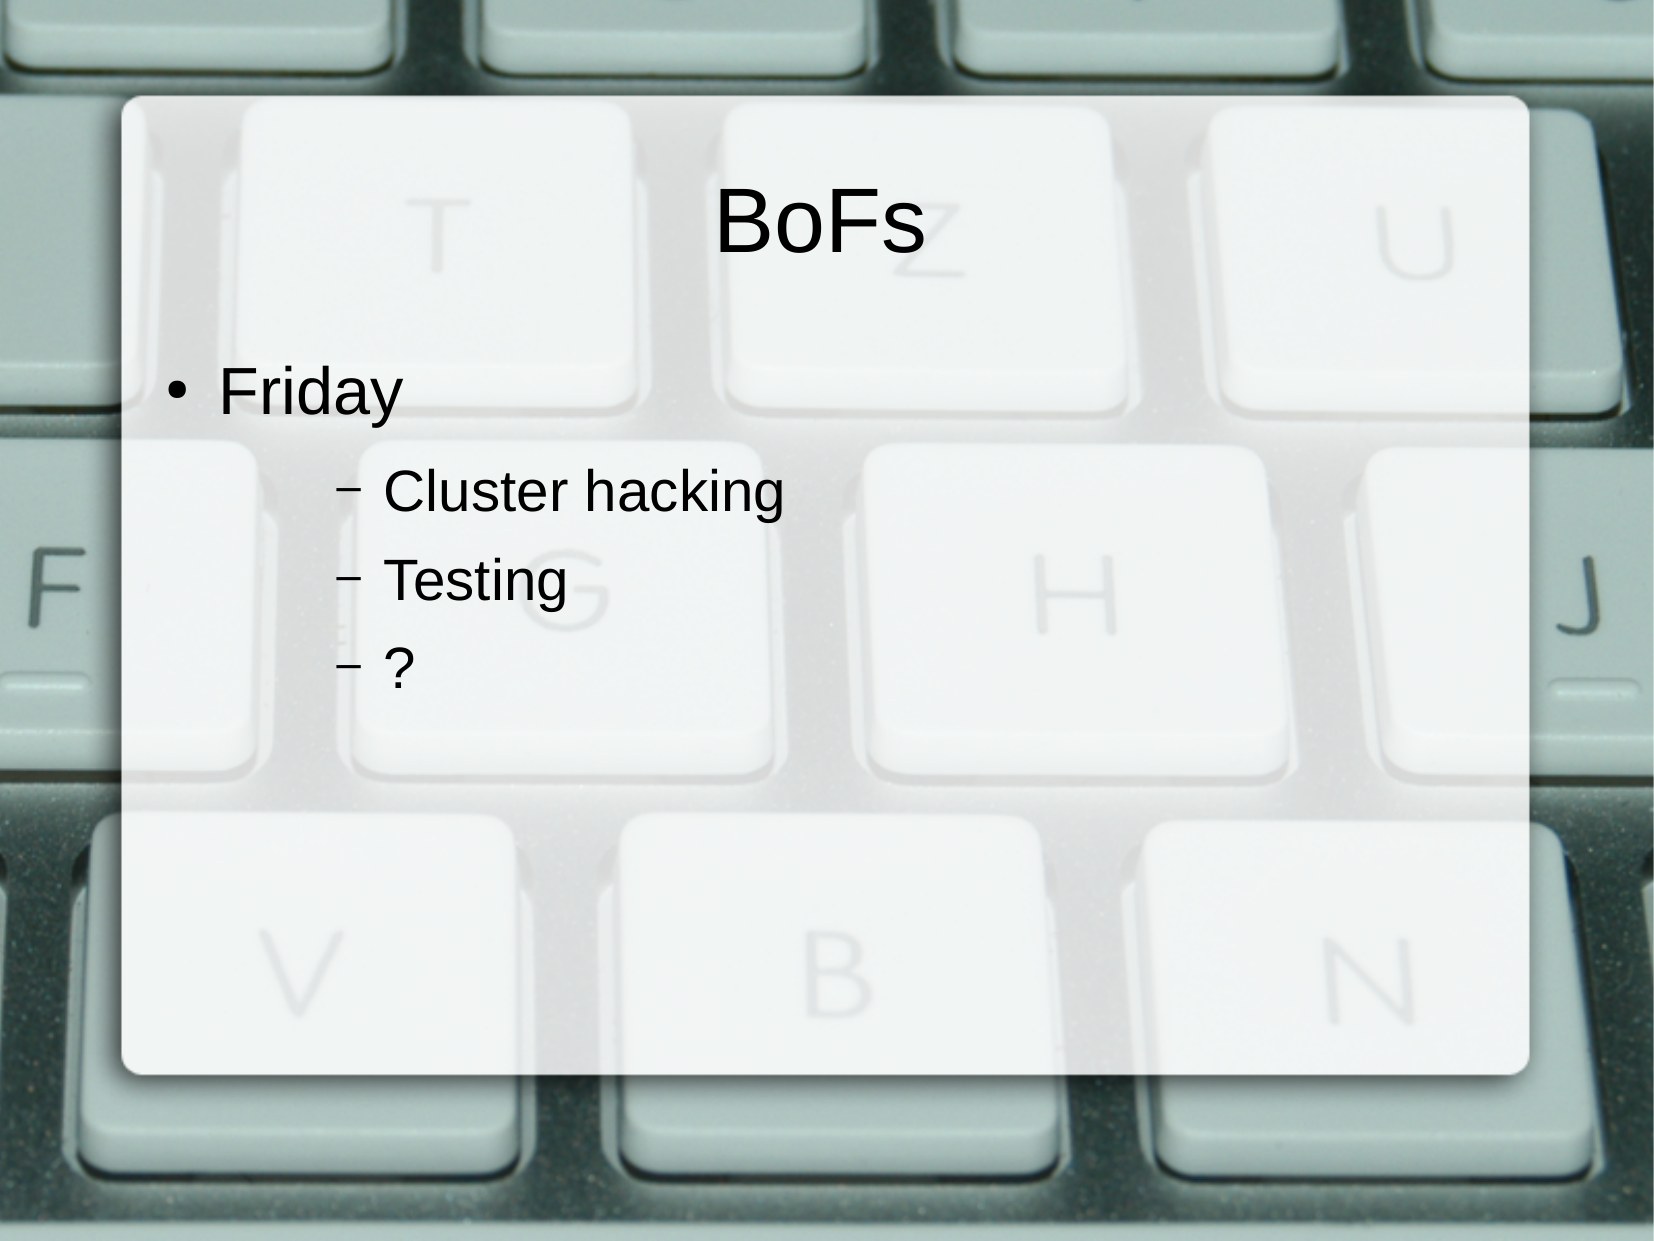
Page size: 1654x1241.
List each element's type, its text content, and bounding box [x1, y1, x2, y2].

list Friday Cluster hacking Testing ? [147, 354, 1506, 1049]
title BoFs [135, 125, 1506, 318]
picture [0, 0, 1654, 1241]
